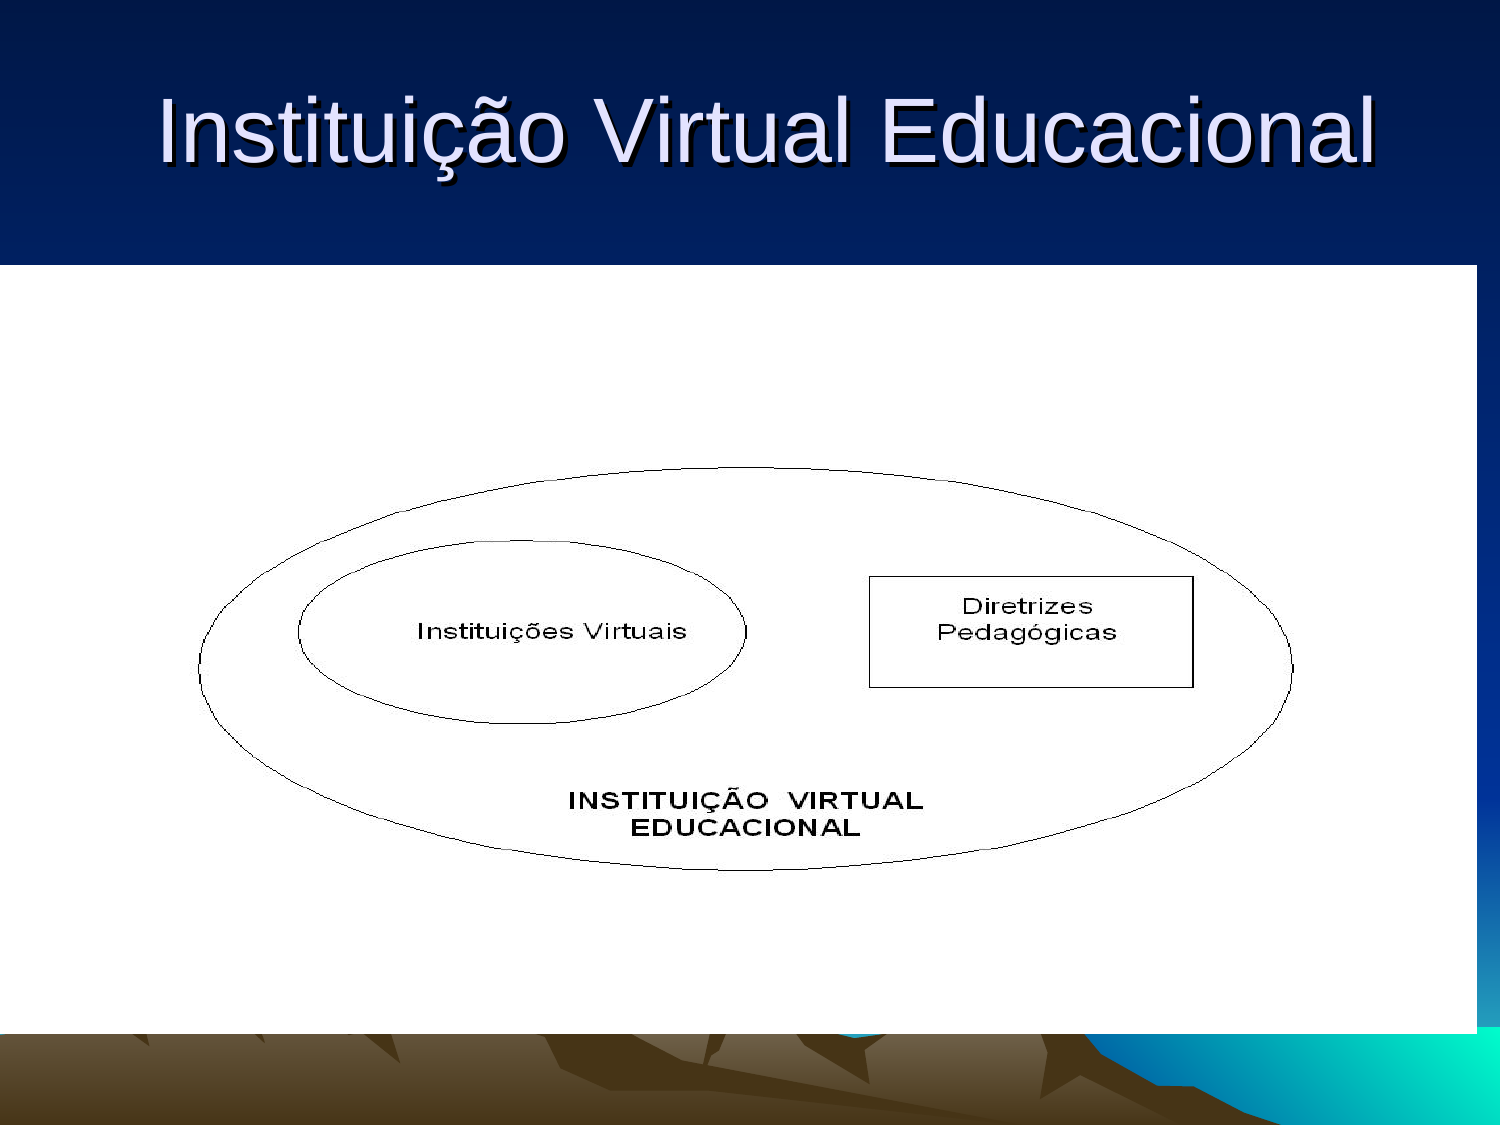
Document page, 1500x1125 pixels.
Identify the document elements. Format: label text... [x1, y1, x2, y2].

picture [0, 265, 1477, 1034]
title Instituição Virtual Educacional [75, 13, 1426, 249]
